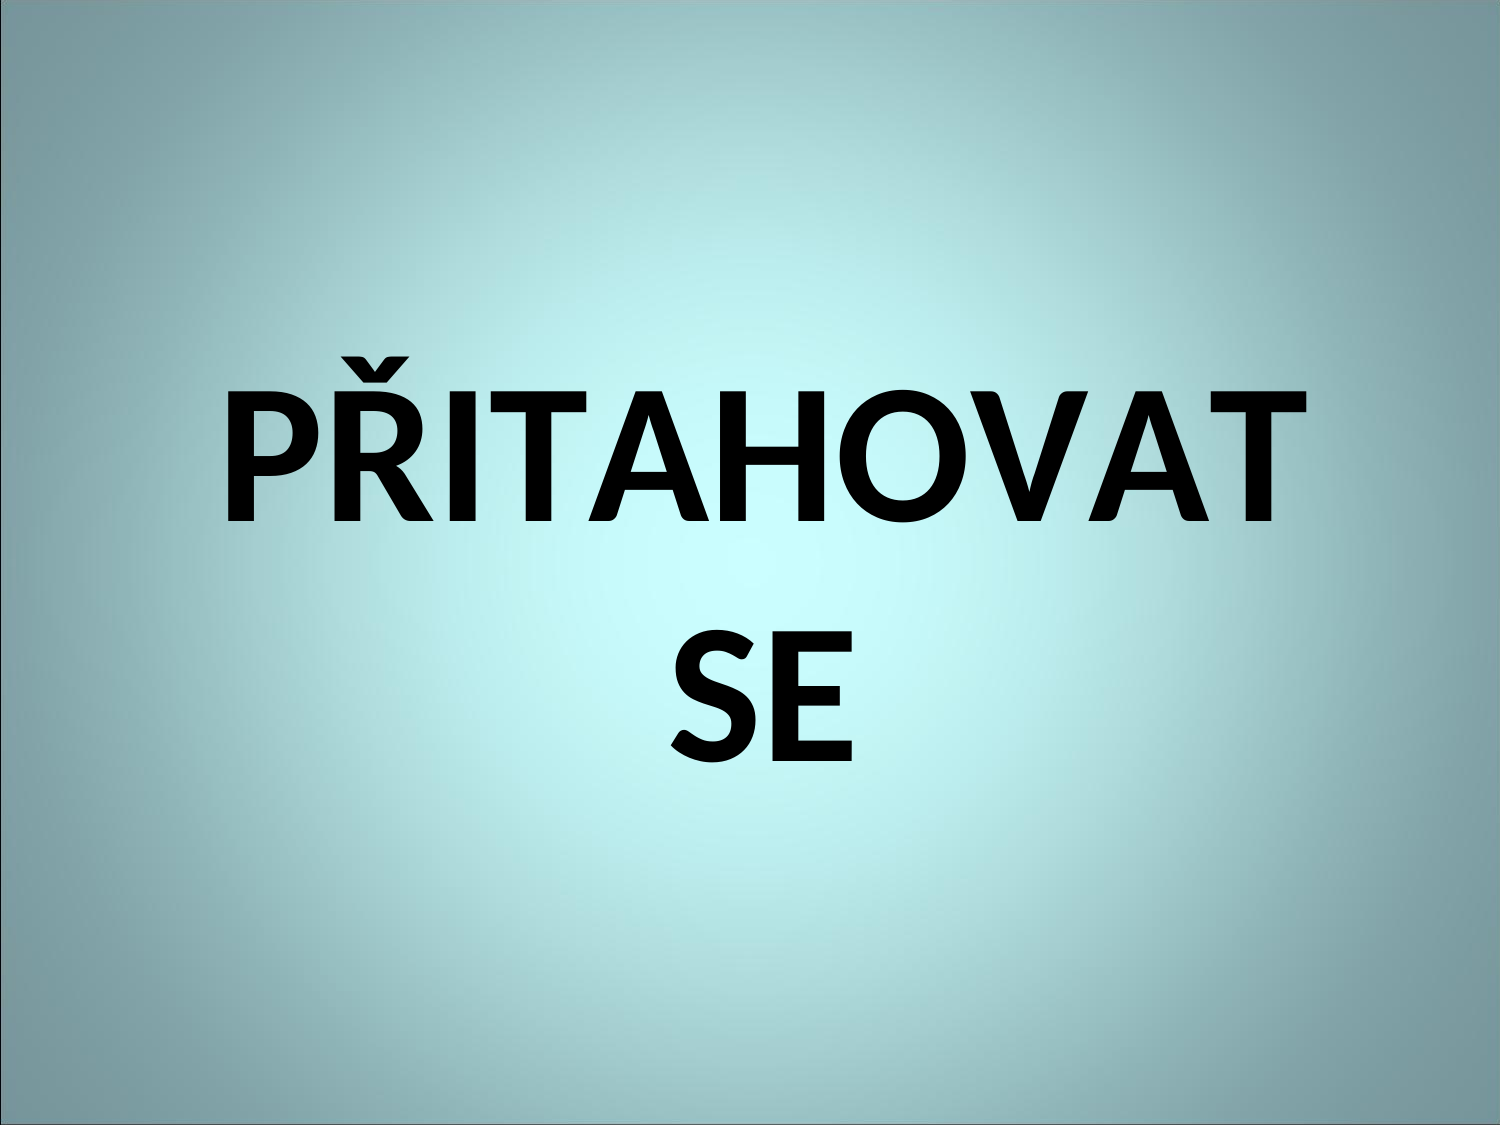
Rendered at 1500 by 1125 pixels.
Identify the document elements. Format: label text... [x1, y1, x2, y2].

picture [0, 0, 1500, 1125]
title PŘITAHOVAT SE [88, 314, 1439, 810]
